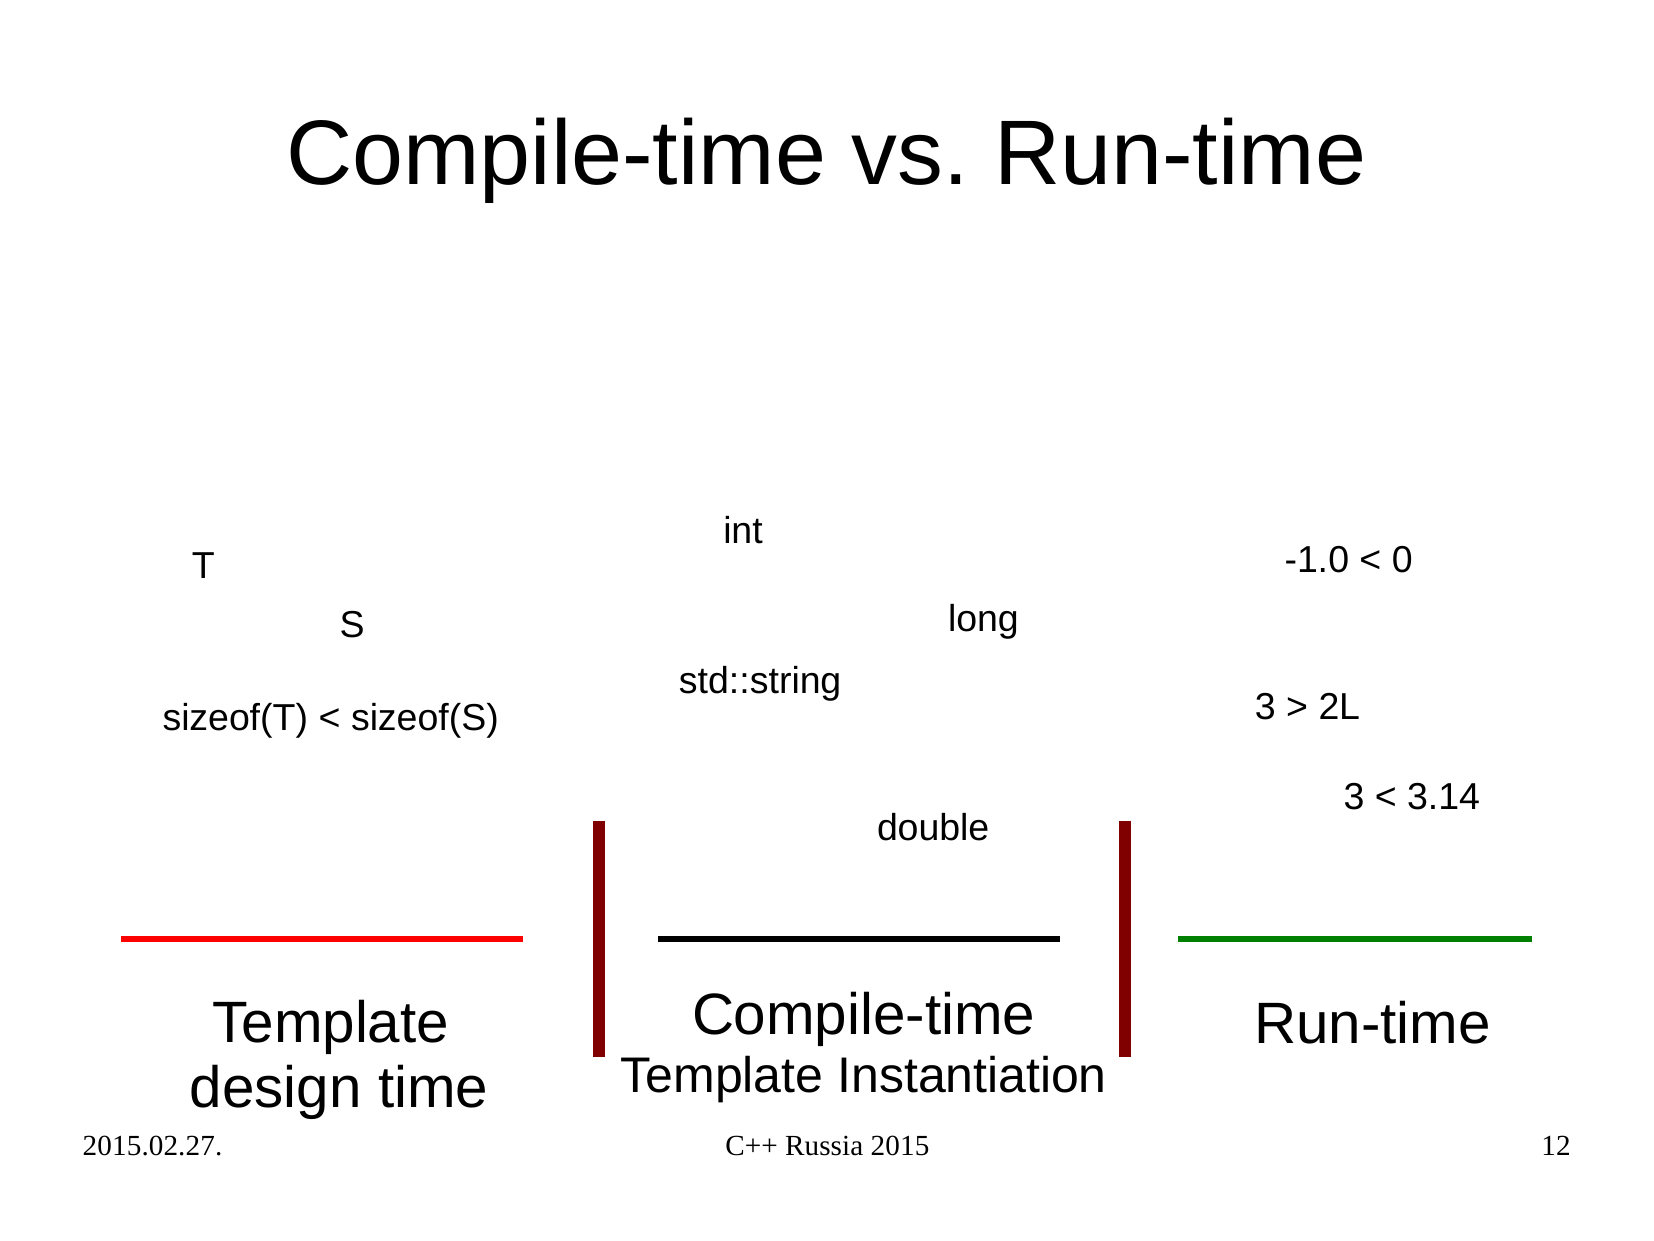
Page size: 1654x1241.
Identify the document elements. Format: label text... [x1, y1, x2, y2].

text_box 3 < 3.14 [1328, 767, 1495, 825]
title Compile-time vs. Run-time [82, 49, 1571, 257]
text_box std::string [664, 651, 857, 709]
text_box Compile-time Template Instantiation [606, 974, 1123, 1166]
text_box long [933, 590, 1034, 648]
text_box Run-time [1239, 983, 1506, 1063]
text_box 3 > 2L [1240, 678, 1376, 736]
text_box sizeof(T) < sizeof(S) [147, 689, 515, 747]
text_box double [862, 799, 1004, 857]
text_box -1.0 < 0 [1269, 531, 1428, 589]
text_box Template design time [175, 982, 504, 1131]
text_box S [324, 596, 380, 656]
text_box int [708, 501, 778, 559]
text_box T [177, 537, 231, 595]
